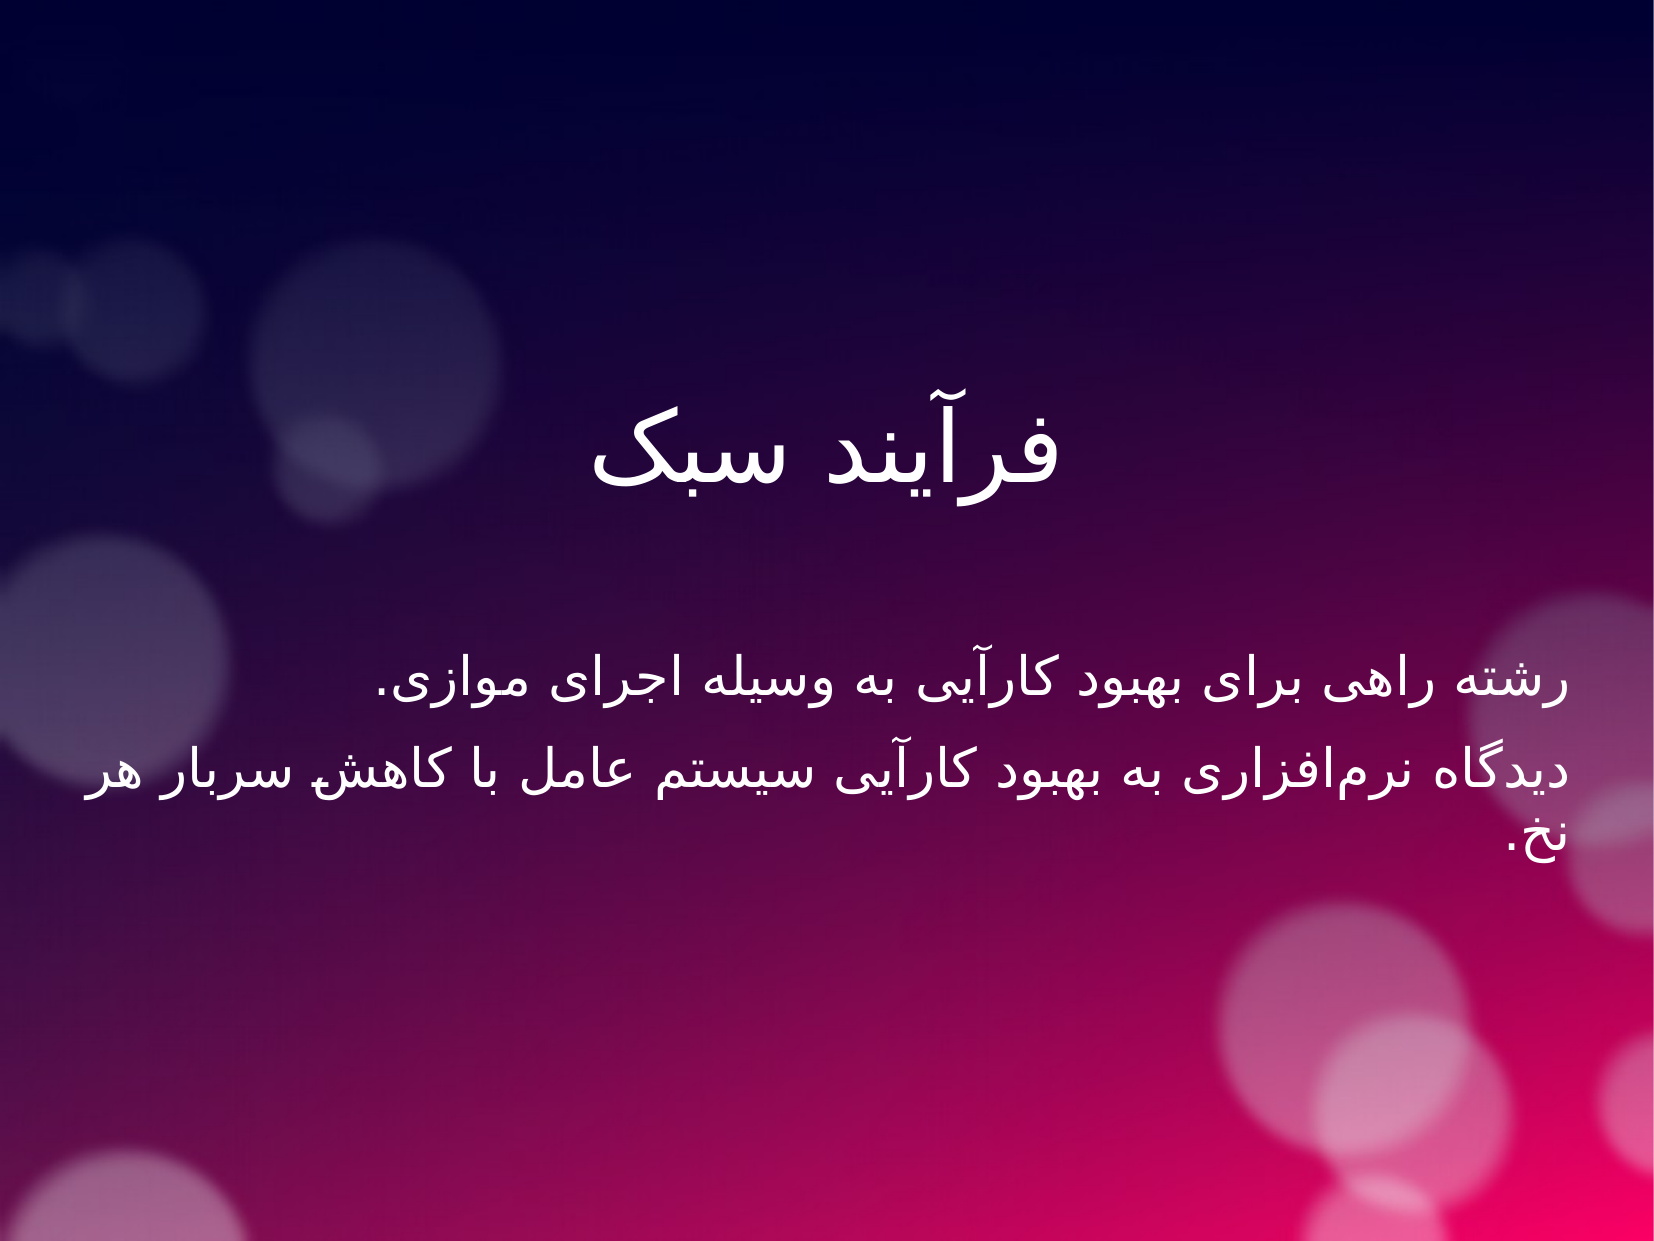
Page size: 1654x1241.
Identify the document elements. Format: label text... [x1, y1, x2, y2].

list رشته راهی برای بهبود کارآیی به وسیله اجرای موازی. دیدگاه نرم‌افزاری به بهبود کارآیی سیستم عامل با کاهش سربار هر نخ. [82, 645, 1571, 1099]
picture [0, 0, 1654, 1241]
title فرآیند سبک [82, 344, 1571, 552]
